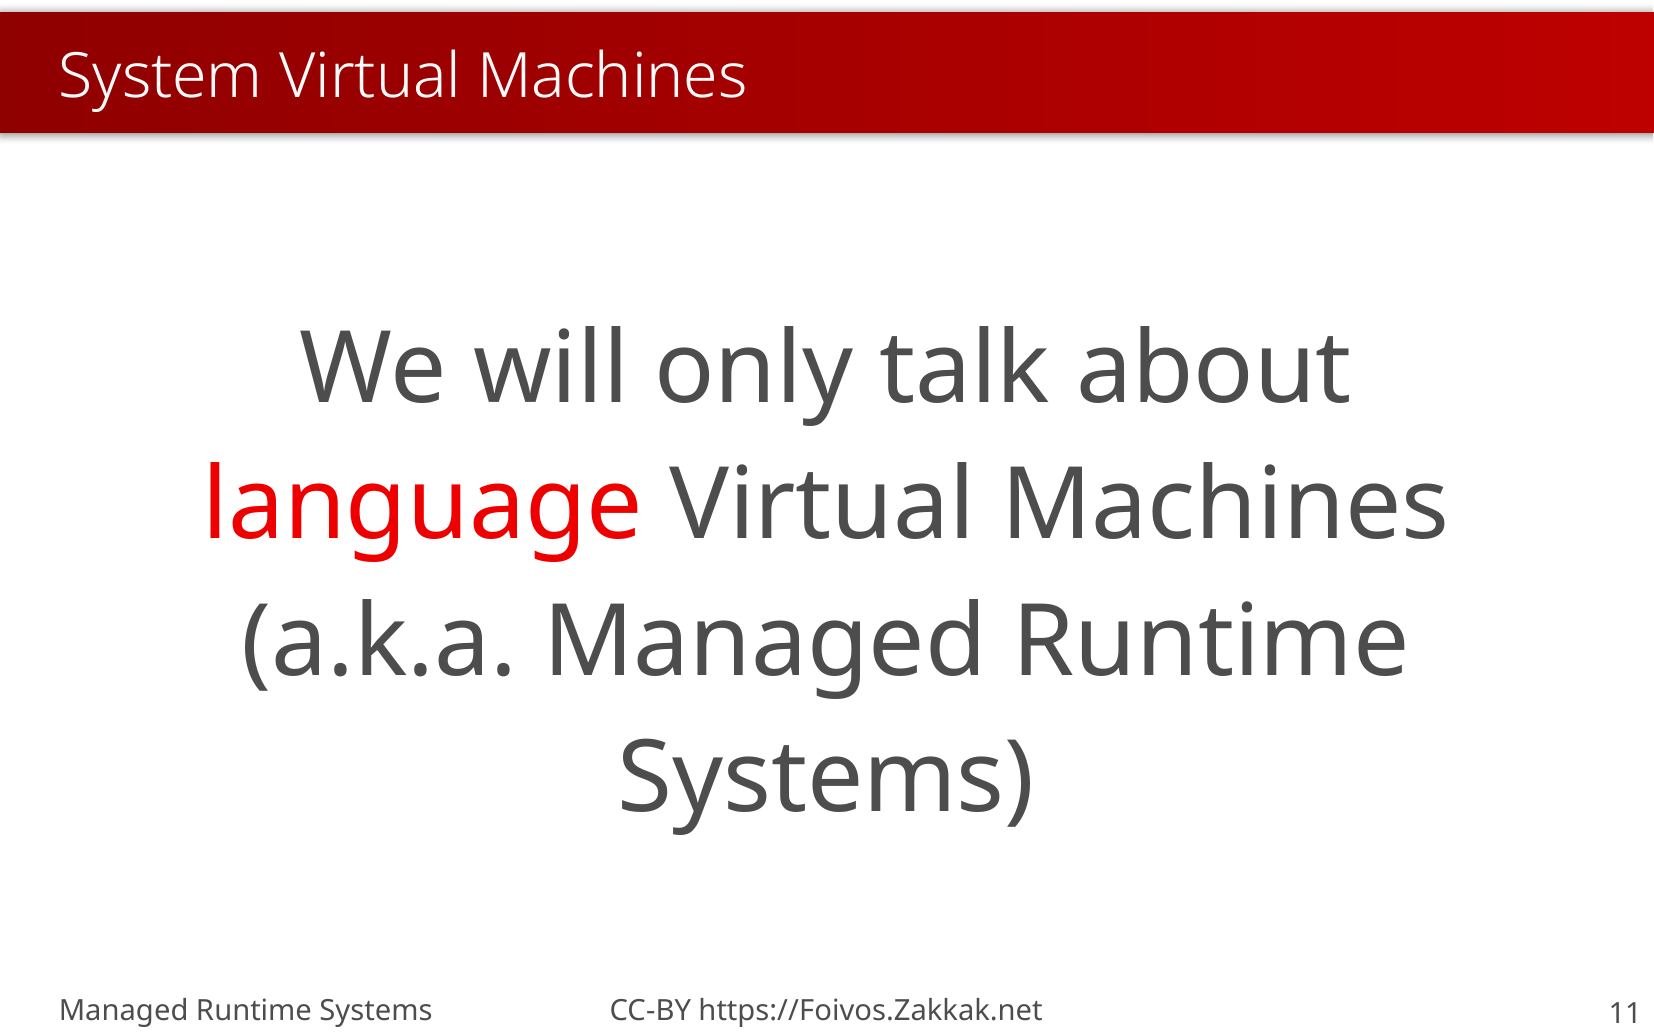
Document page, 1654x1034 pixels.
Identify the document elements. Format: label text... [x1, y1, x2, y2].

title System Virtual Machines [58, 7, 1329, 139]
subtitle We will only talk about language Virtual Machines (a.k.a. Managed Runtime Systems) [58, 177, 1594, 960]
